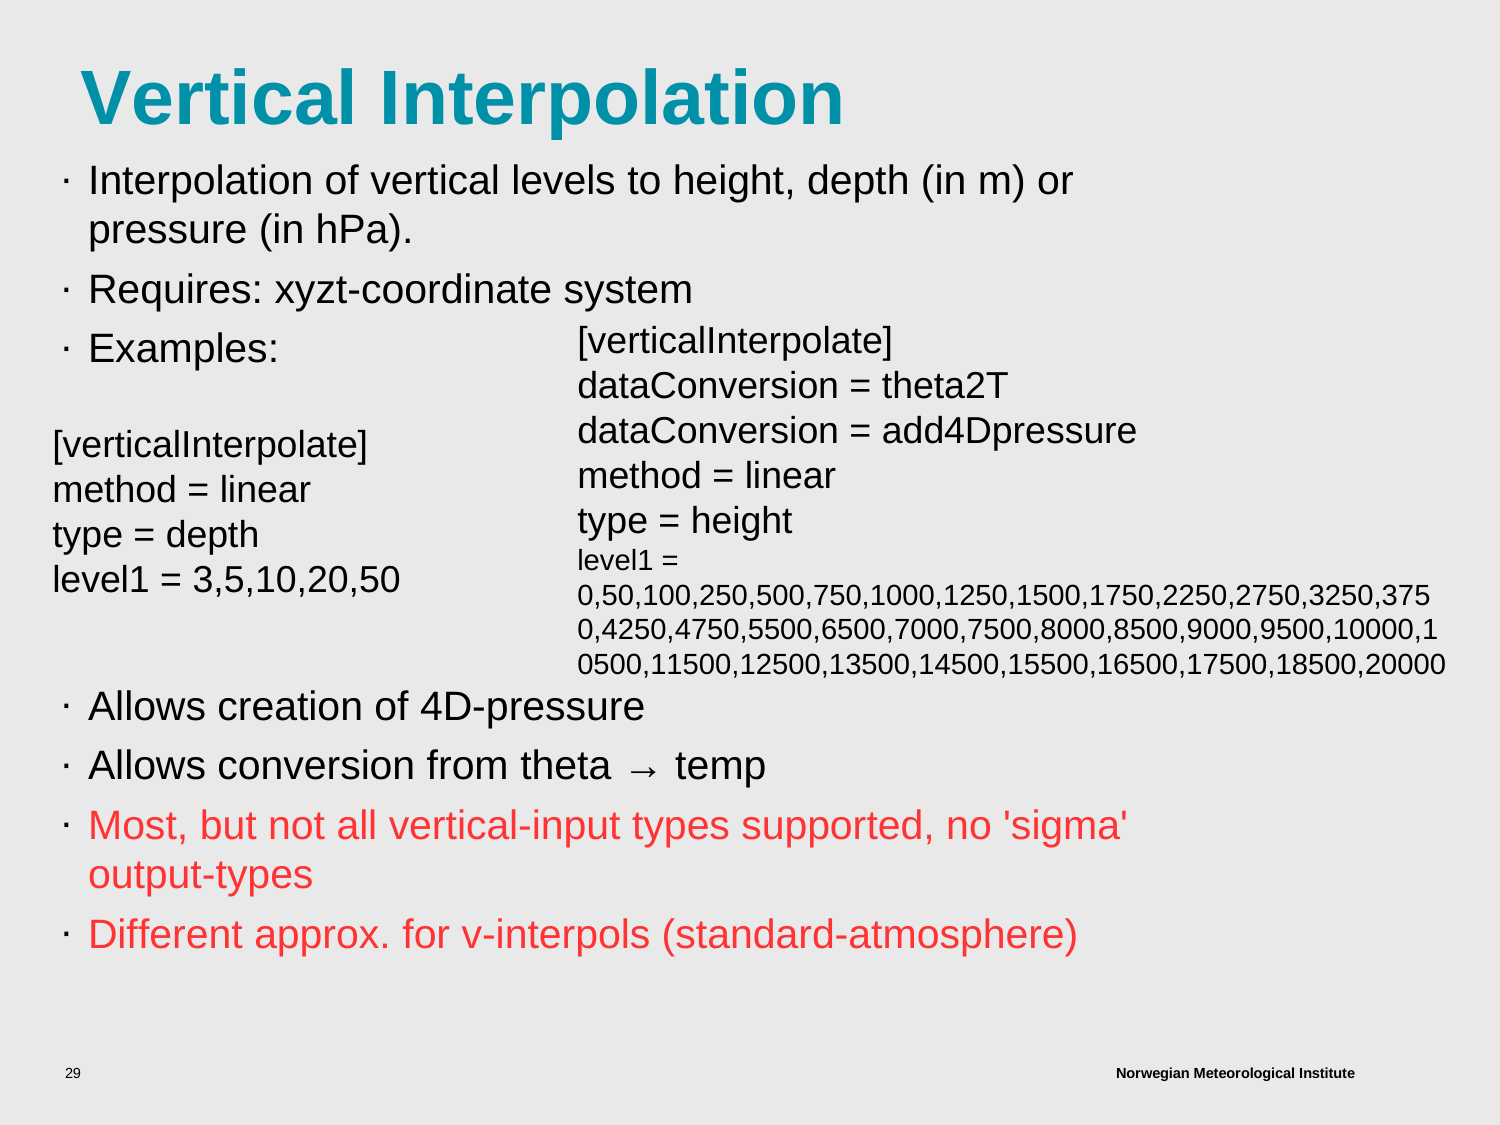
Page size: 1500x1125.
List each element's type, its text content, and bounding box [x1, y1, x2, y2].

title Vertical Interpolation [80, 37, 1238, 150]
text_box [verticalInterpolate] method = linear type = depth level1 = 3,5,10,20,50 [37, 412, 493, 613]
list Interpolation of vertical levels to height, depth (in m) or pressure (in hPa). Requires: xyzt-coordinate system Examples: Allows creation of 4D-pressure Allows conversion from theta → temp Most, but not all vertical-input types supported, no 'sigma' output-types Different approx. for v-interpols (standard-atmosphere) [59, 153, 1217, 964]
text_box [verticalInterpolate] dataConversion = theta2T dataConversion = add4Dpressure method = linear type = height level1 = 0,50,100,250,500,750,1000,1250,1500,1750,2250,2750,3250,3750,4250,4750,5500,6500,7000,7500,8000,8500,9000,9500,10000,10500,11500,12500,13500,14500,15500,16500,17500,18500,20000 [562, 308, 1463, 826]
